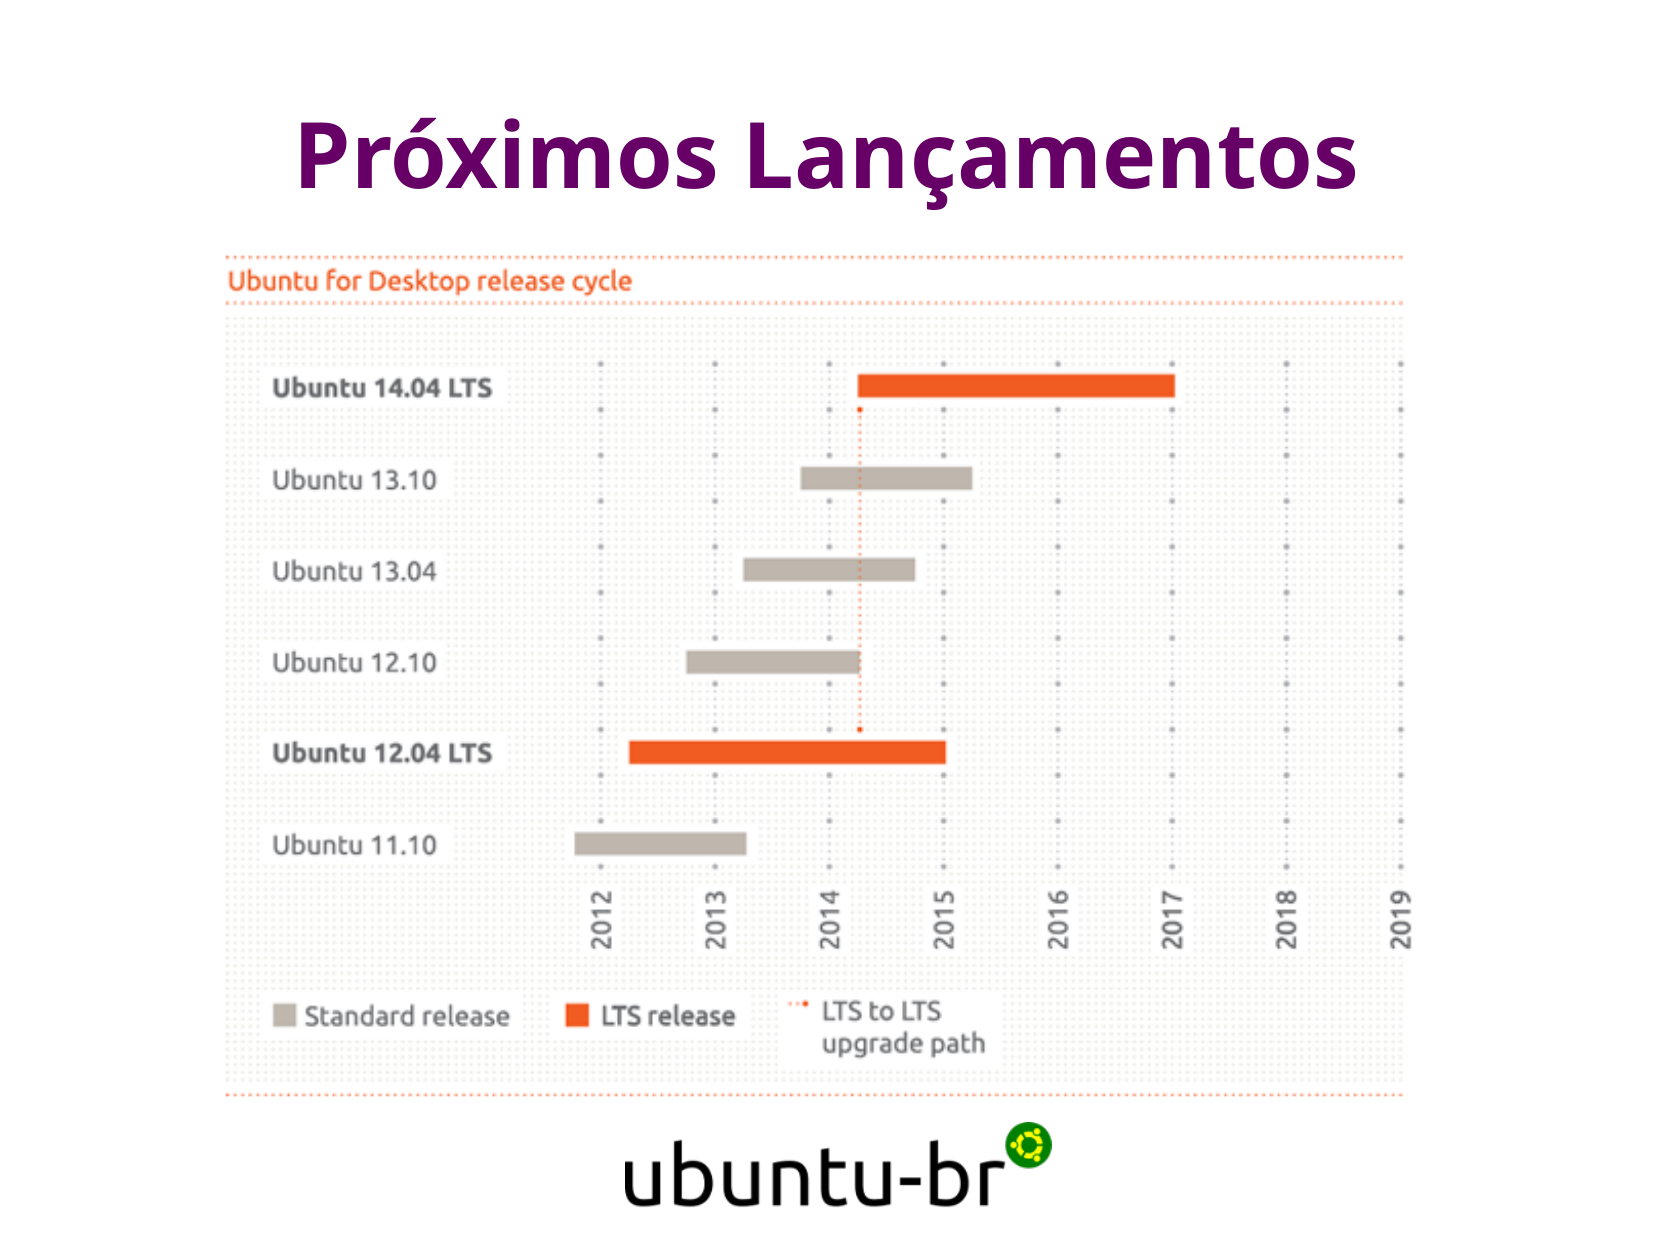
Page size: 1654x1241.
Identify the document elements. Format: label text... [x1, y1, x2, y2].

picture [625, 1122, 1052, 1223]
title Próximos Lançamentos [82, 49, 1571, 257]
picture [206, 240, 1436, 1111]
